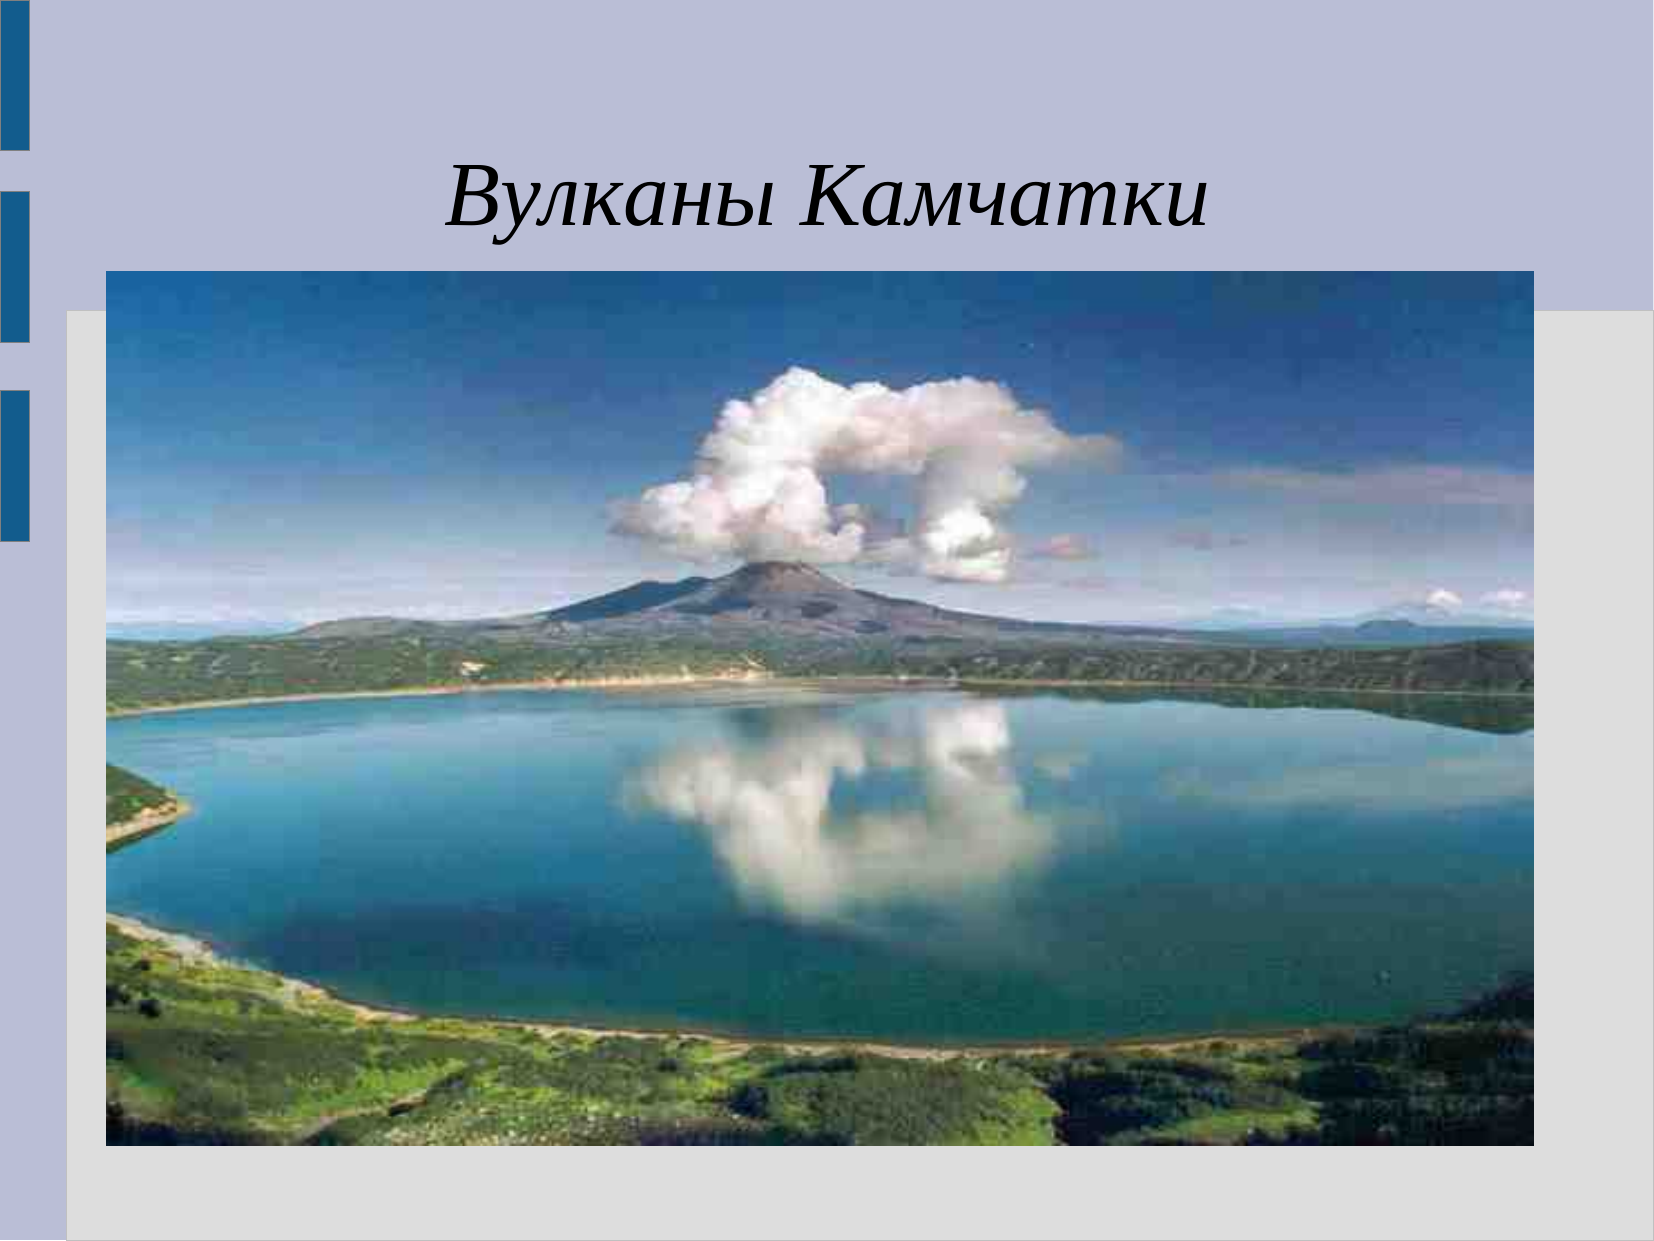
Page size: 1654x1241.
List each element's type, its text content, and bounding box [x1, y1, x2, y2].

title Вулканы Камчатки [121, 91, 1534, 271]
picture [106, 271, 1534, 1146]
